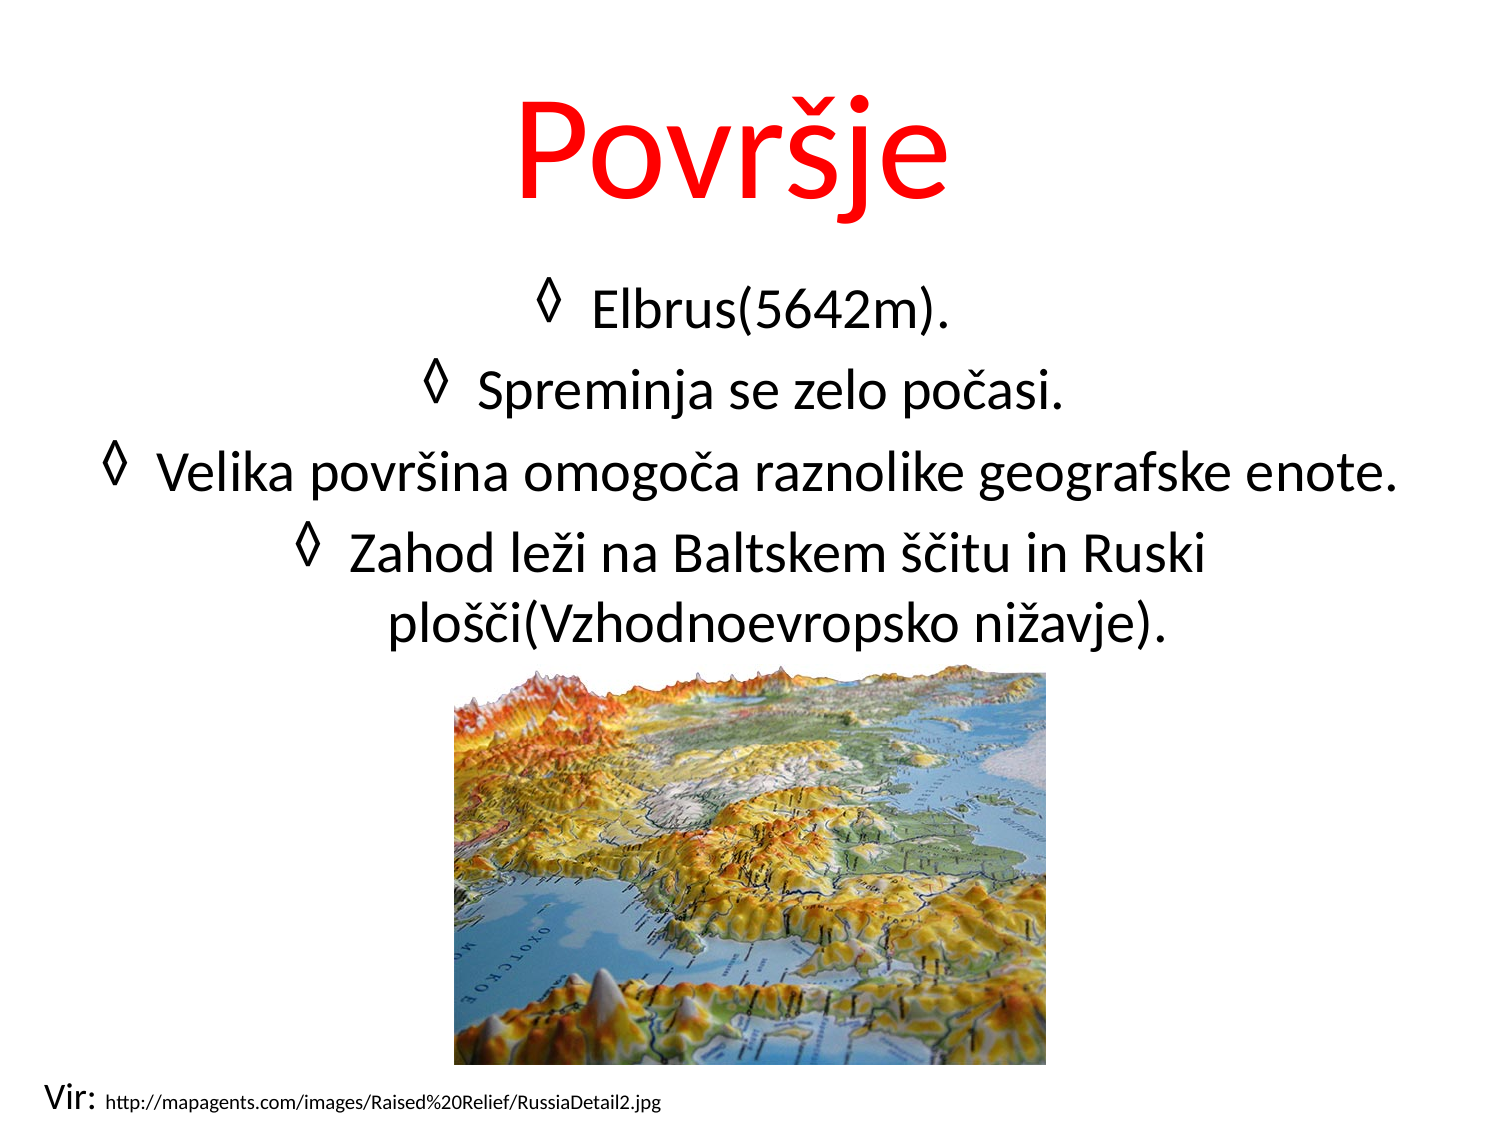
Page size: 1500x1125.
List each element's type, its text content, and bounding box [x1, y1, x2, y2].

picture [454, 664, 1046, 1065]
list Elbrus(5642m). Spreminja se zelo počasi. Velika površina omogoča raznolike geografske enote. Zahod leži na Baltskem ščitu in Ruski plošči(Vzhodnoevropsko nižavje). [75, 262, 1425, 1005]
title Površje [75, 45, 1425, 233]
text_box Vir: http://mapagents.com/images/Raised%20Relief/RussiaDetail2.jpg [29, 1064, 1436, 1125]
